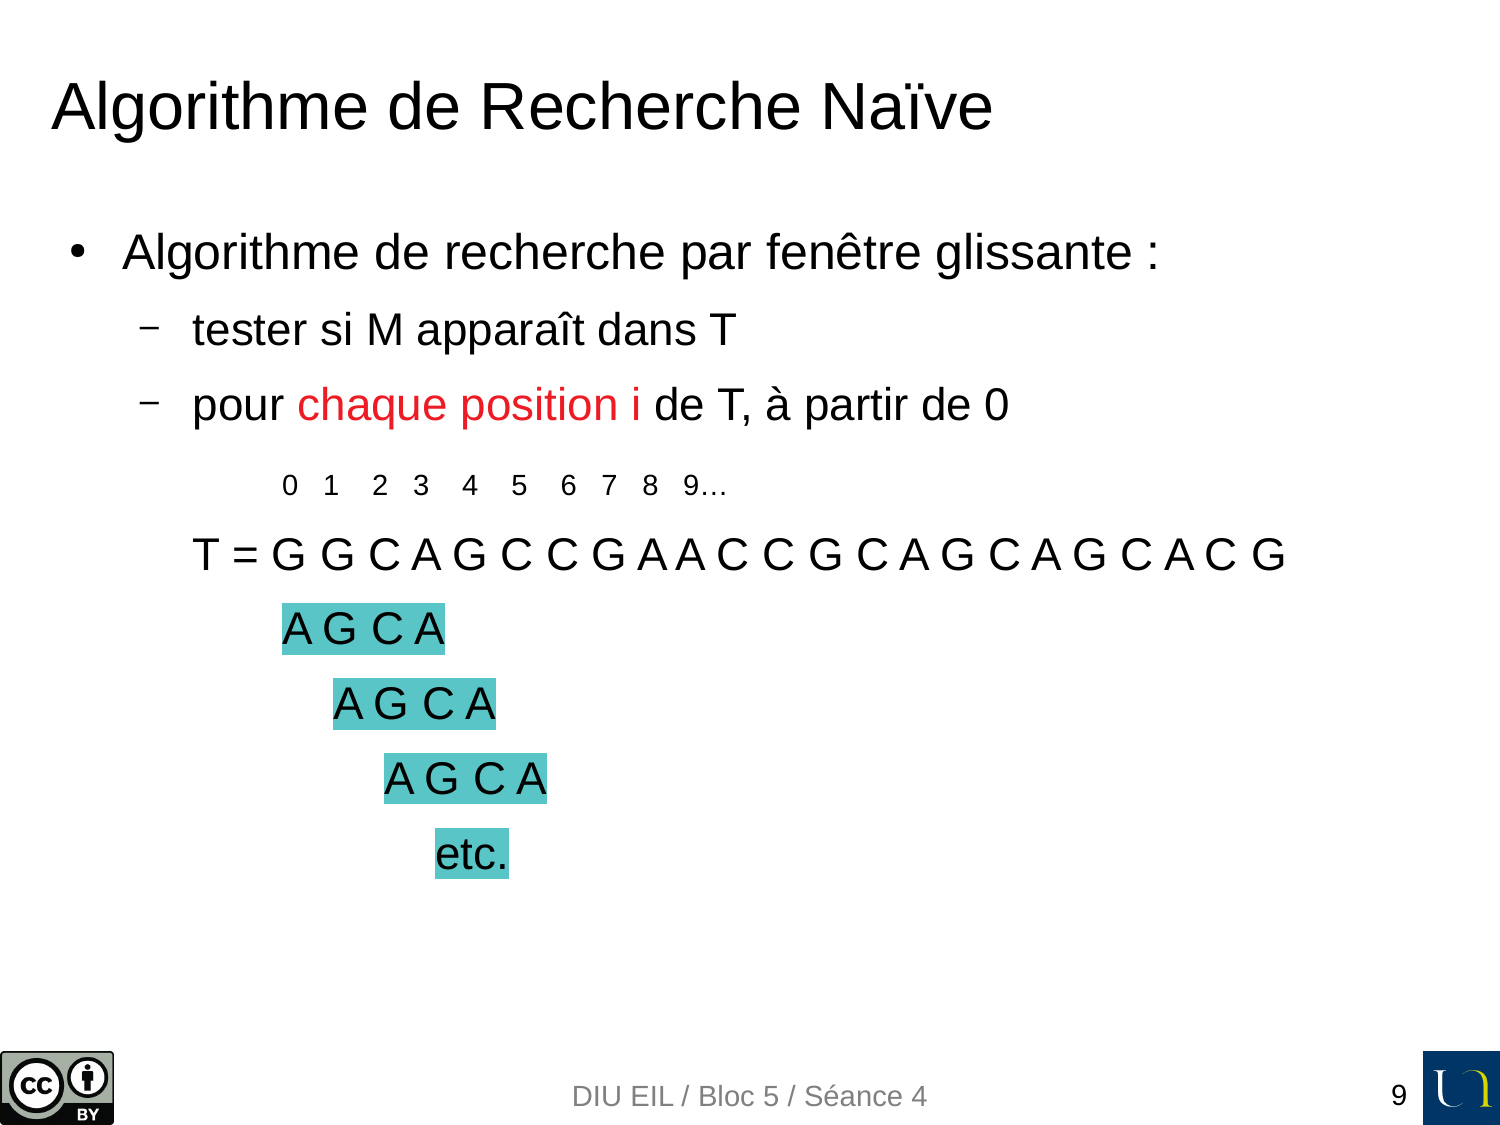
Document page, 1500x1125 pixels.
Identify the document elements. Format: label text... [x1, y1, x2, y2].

picture [1417, 1051, 1500, 1125]
picture [0, 1051, 114, 1125]
title Algorithme de Recherche Naïve [51, 44, 1449, 170]
list Algorithme de recherche par fenêtre glissante : tester si M apparaît dans T pour chaque position i de T, à partir de 0 0 1 2 3 4 5 6 7 8 9… T = G G C A G C C G A A C C G C A G C A G C A C G A G C A A G C A A G C A etc. [51, 224, 1449, 1052]
